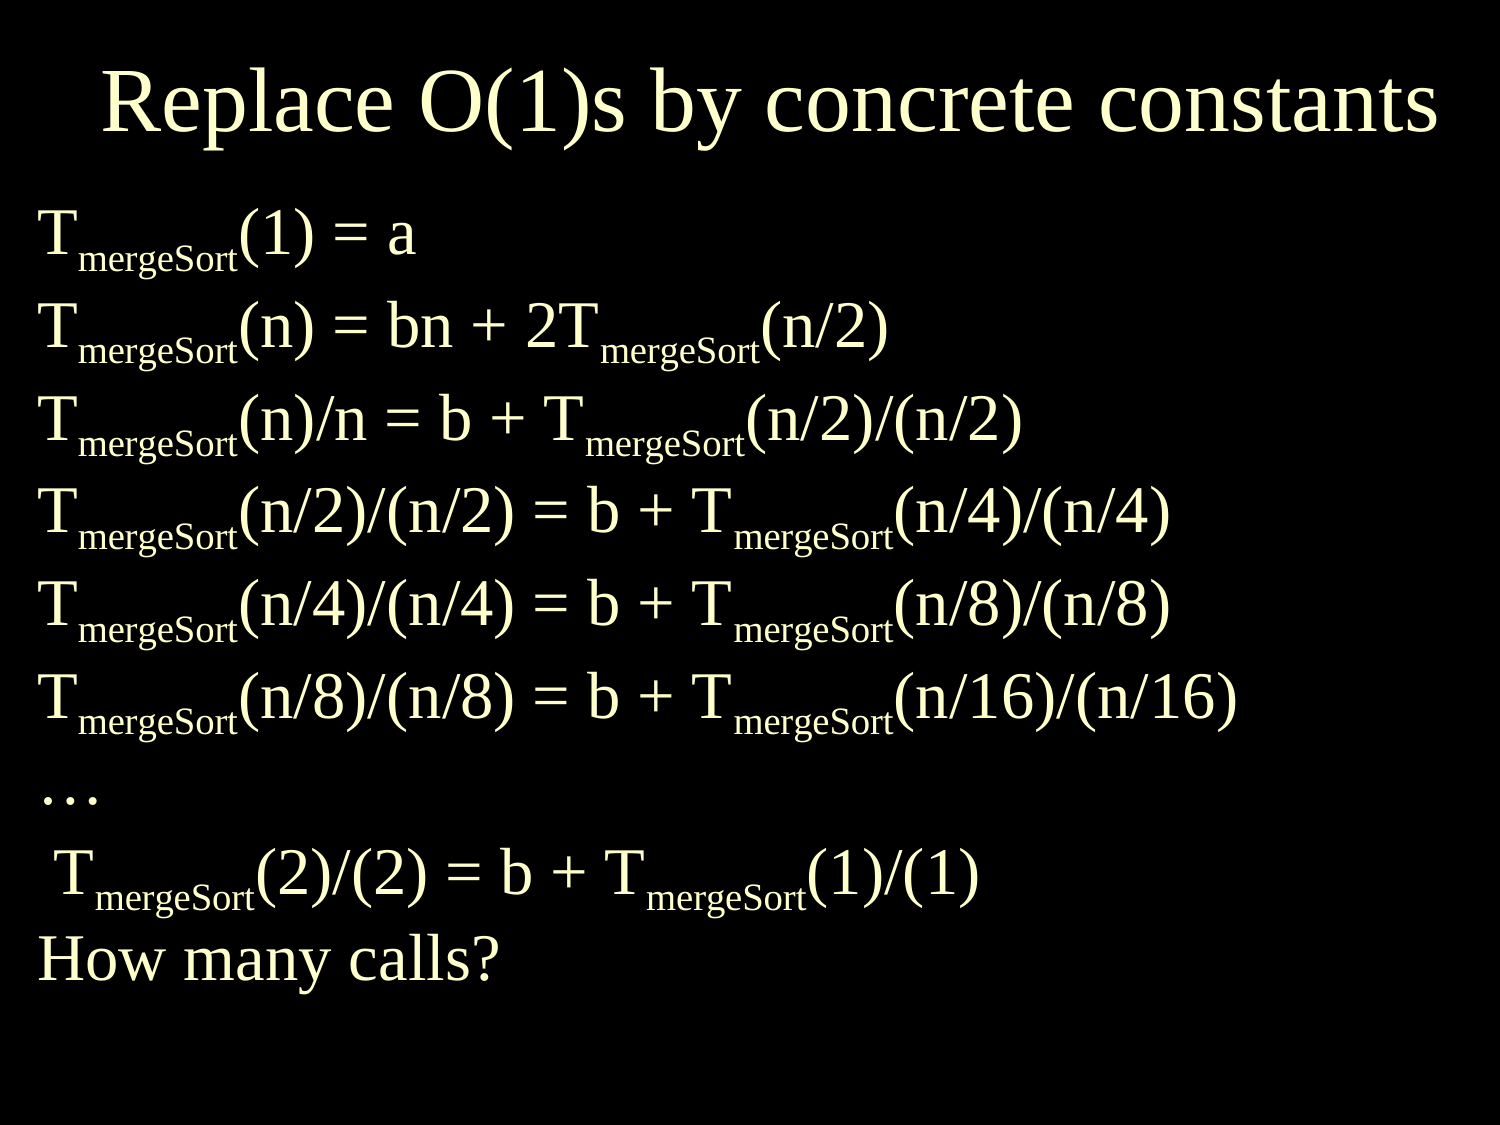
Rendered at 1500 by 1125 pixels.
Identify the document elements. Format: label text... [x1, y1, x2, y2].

title Replace O(1)s by concrete constants [42, 41, 1500, 159]
list TmergeSort(1) = a TmergeSort(n) = bn + 2TmergeSort(n/2) TmergeSort(n)/n = b + TmergeSort(n/2)/(n/2) TmergeSort(n/2)/(n/2) = b + TmergeSort(n/4)/(n/4) TmergeSort(n/4)/(n/4) = b + TmergeSort(n/8)/(n/8) TmergeSort(n/8)/(n/8) = b + TmergeSort(n/16)/(n/16) … TmergeSort(2)/(2) = b + TmergeSort(1)/(1) How many calls? [22, 187, 1482, 1026]
